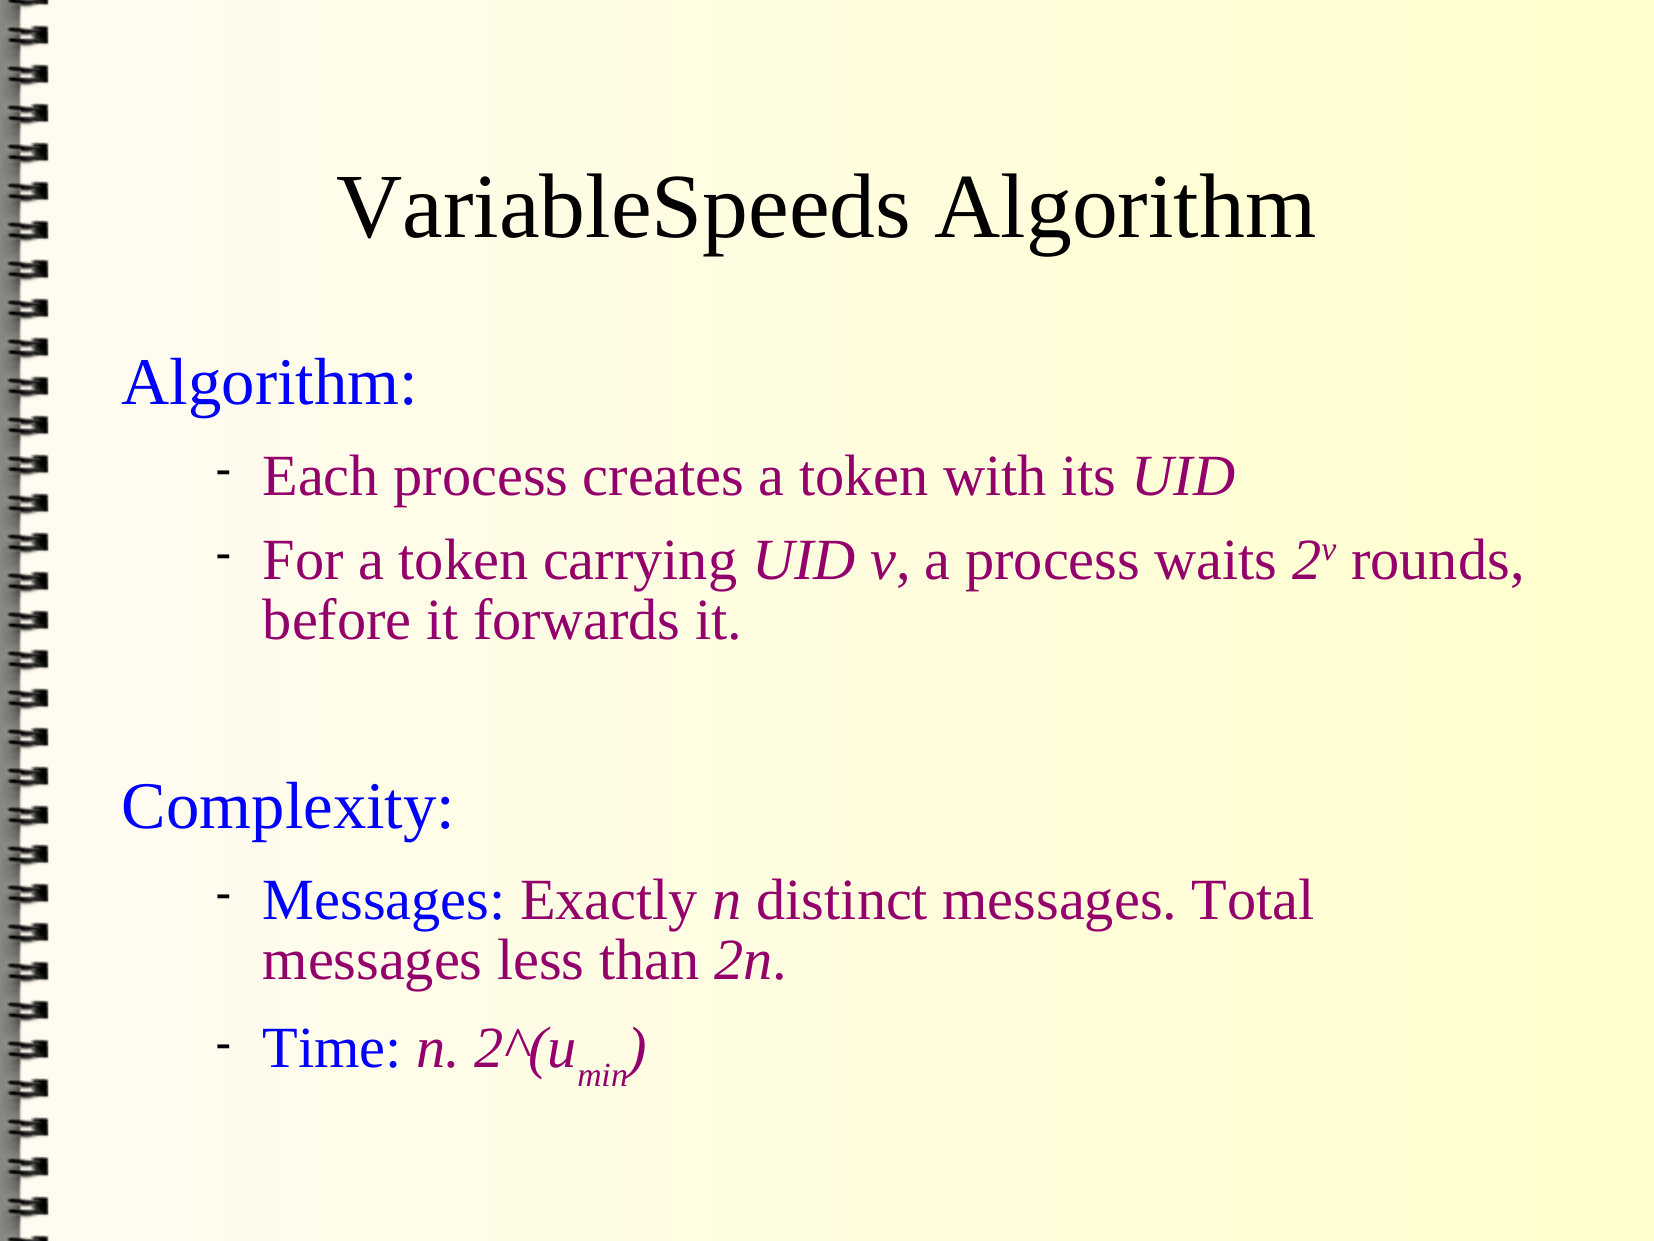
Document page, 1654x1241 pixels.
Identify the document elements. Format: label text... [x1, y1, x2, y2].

title VariableSpeeds Algorithm [121, 102, 1534, 310]
list Algorithm: Each process creates a token with its UID For a token carrying UID v, a process waits 2v rounds, before it forwards it. Complexity: Messages: Exactly n distinct messages. Total messages less than 2n. Time: n. 2^(umin) [121, 344, 1534, 1135]
picture [0, 0, 1654, 1241]
